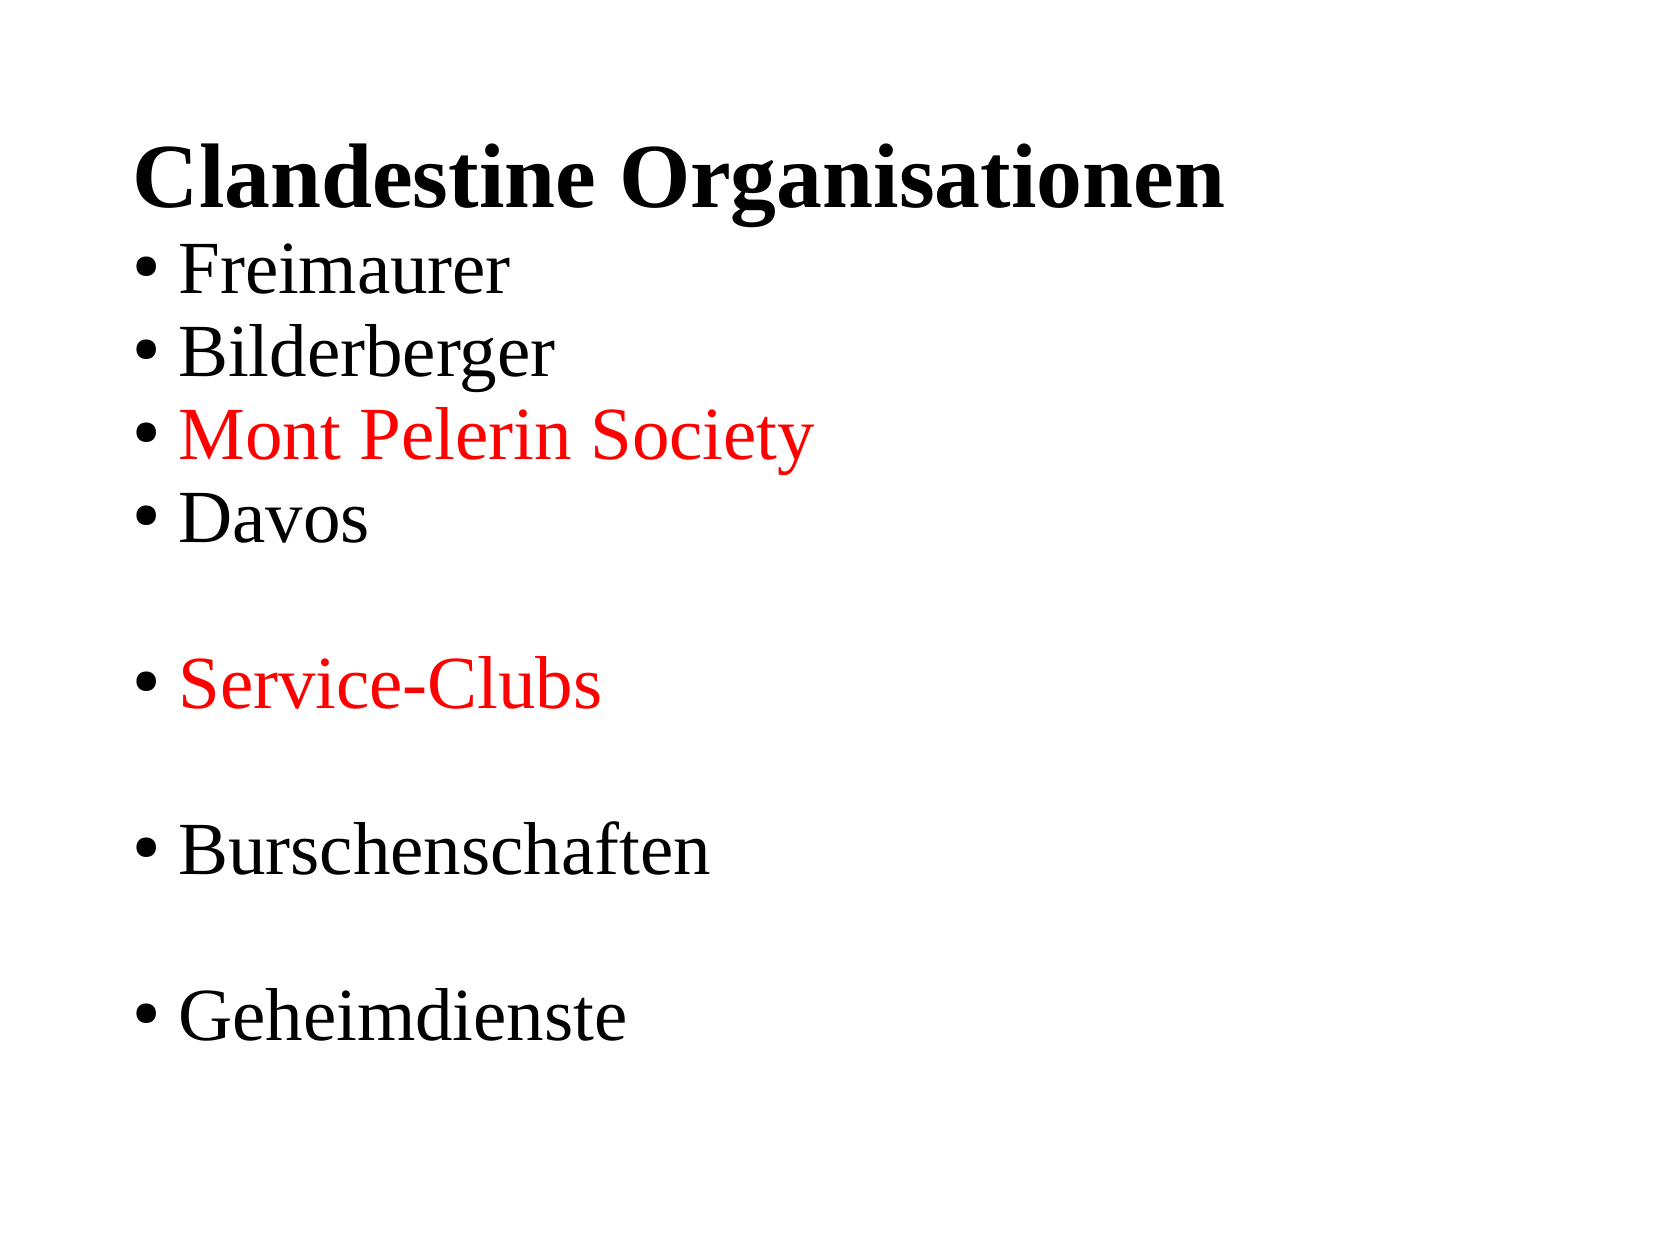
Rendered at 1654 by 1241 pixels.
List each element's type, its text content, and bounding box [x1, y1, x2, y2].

text_box Clandestine Organisationen Freimaurer Bilderberger Mont Pelerin Society Davos Service-Clubs Burschenschaften Geheimdienste [118, 118, 1536, 1065]
